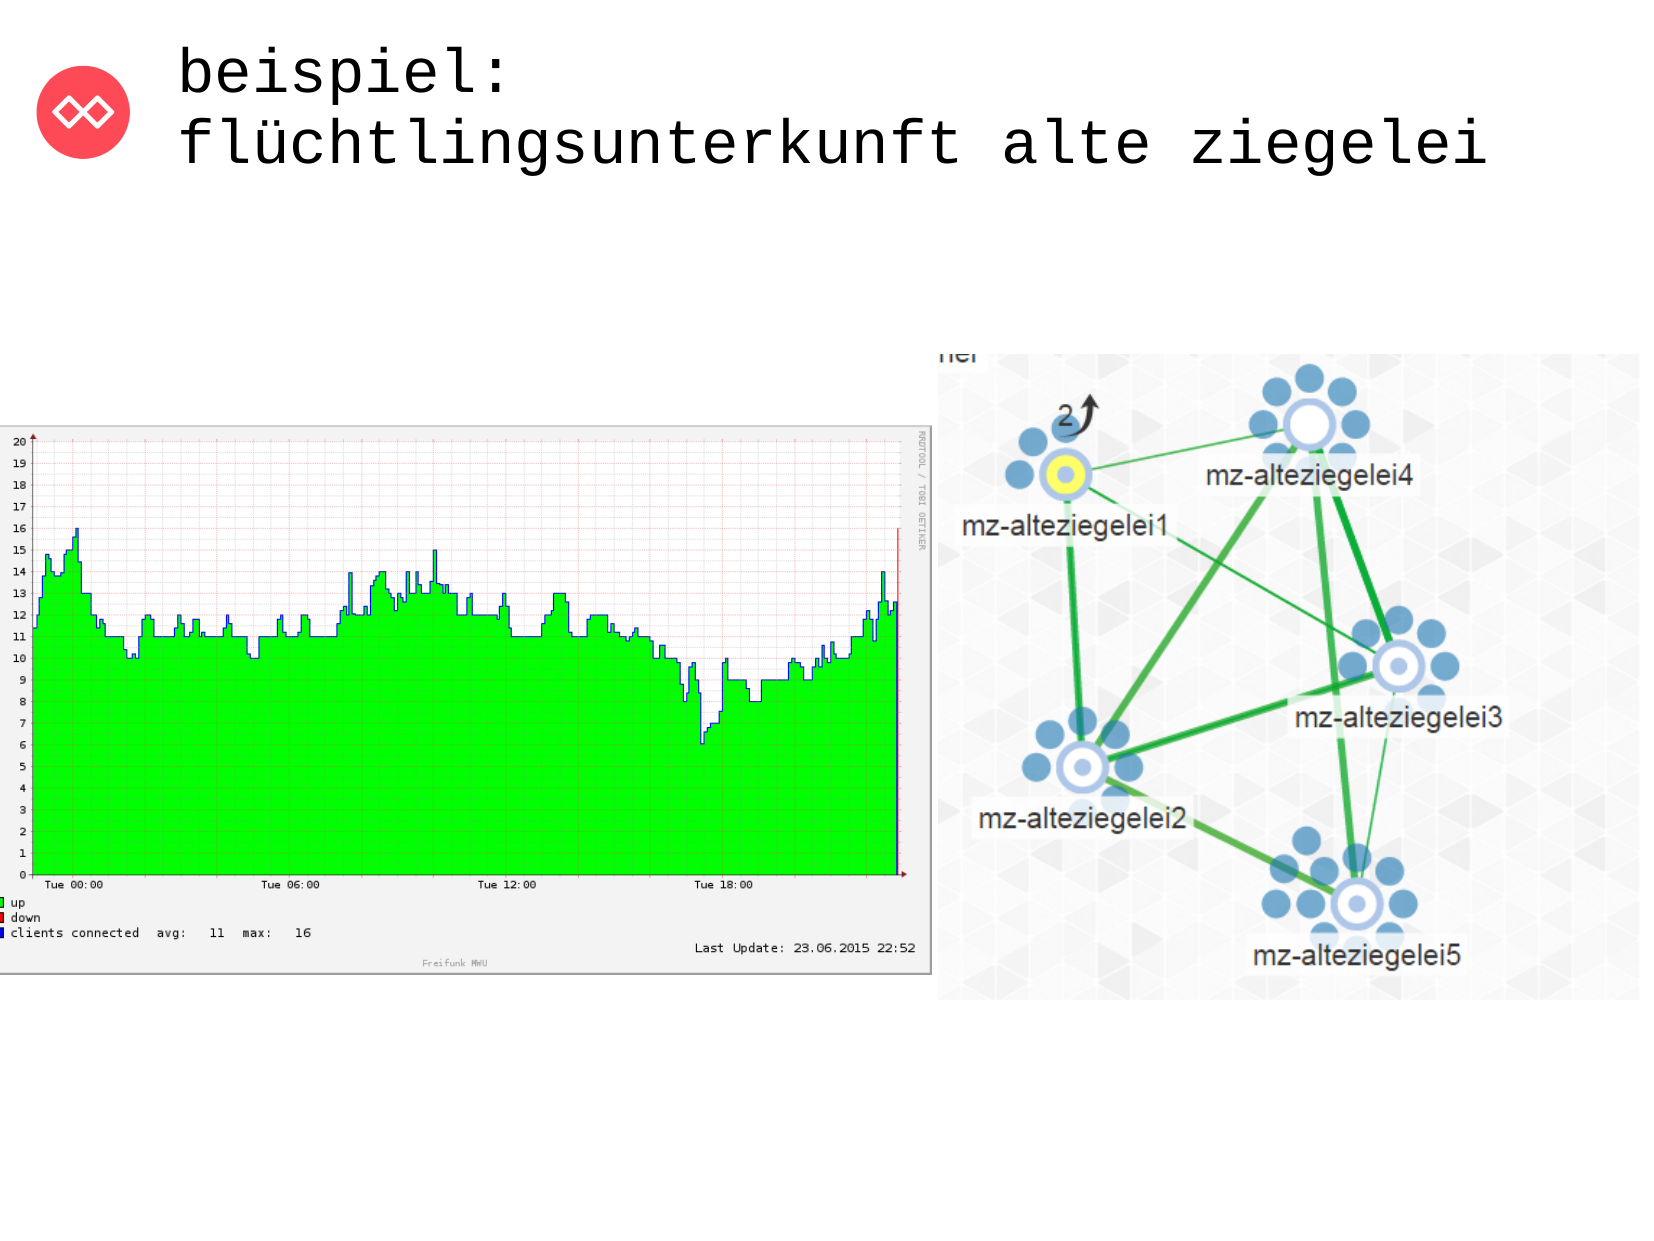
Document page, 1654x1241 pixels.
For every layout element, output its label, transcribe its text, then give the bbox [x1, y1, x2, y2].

picture [938, 354, 1640, 1000]
title beispiel: flüchtlingsunterkunft alte ziegelei [177, 8, 1625, 216]
picture [17, 46, 149, 178]
picture [0, 425, 932, 975]
